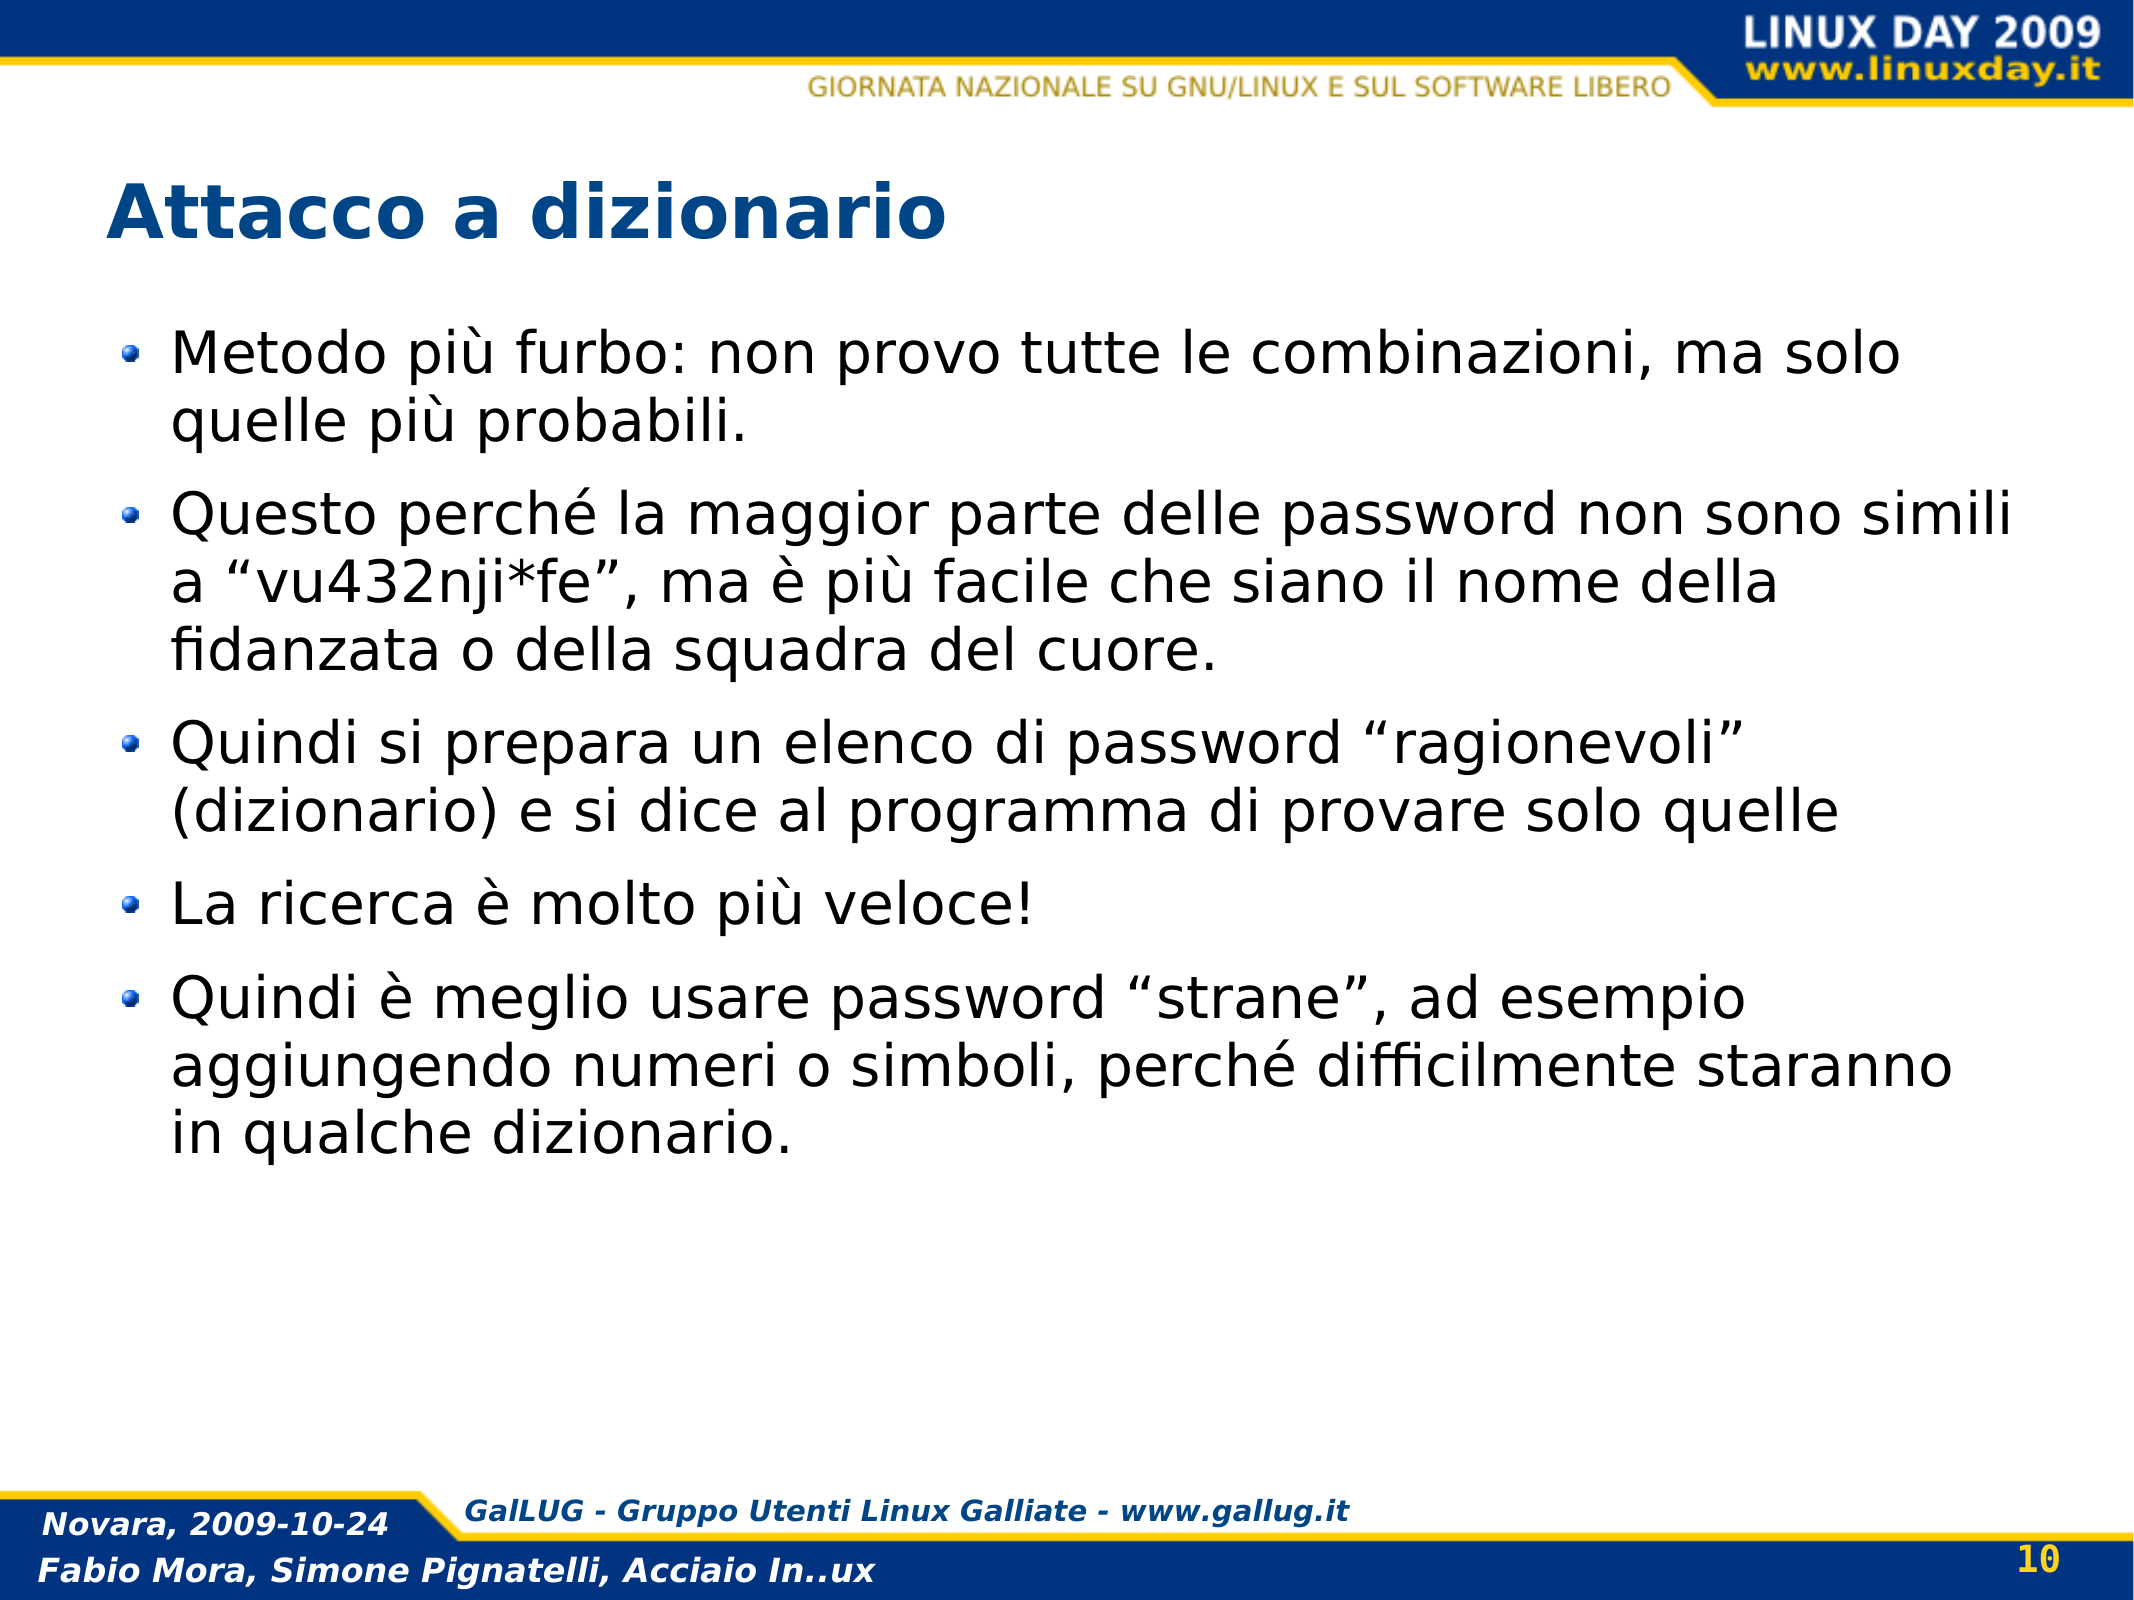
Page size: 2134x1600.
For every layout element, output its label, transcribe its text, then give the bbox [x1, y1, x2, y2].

list Metodo più furbo: non provo tutte le combinazioni, ma solo quelle più probabili. Questo perché la maggior parte delle password non sono simili a “vu432nji*fe”, ma è più facile che siano il nome della fidanzata o della squadra del cuore. Quindi si prepara un elenco di password “ragionevoli” (dizionario) e si dice al programma di provare solo quelle La ricerca è molto più veloce! Quindi è meglio usare password “strane”, ad esempio aggiungendo numeri o simboli, perché difficilmente staranno in qualche dizionario. [106, 319, 2027, 1441]
picture [0, 0, 2134, 1600]
title Attacco a dizionario [106, 159, 2080, 267]
